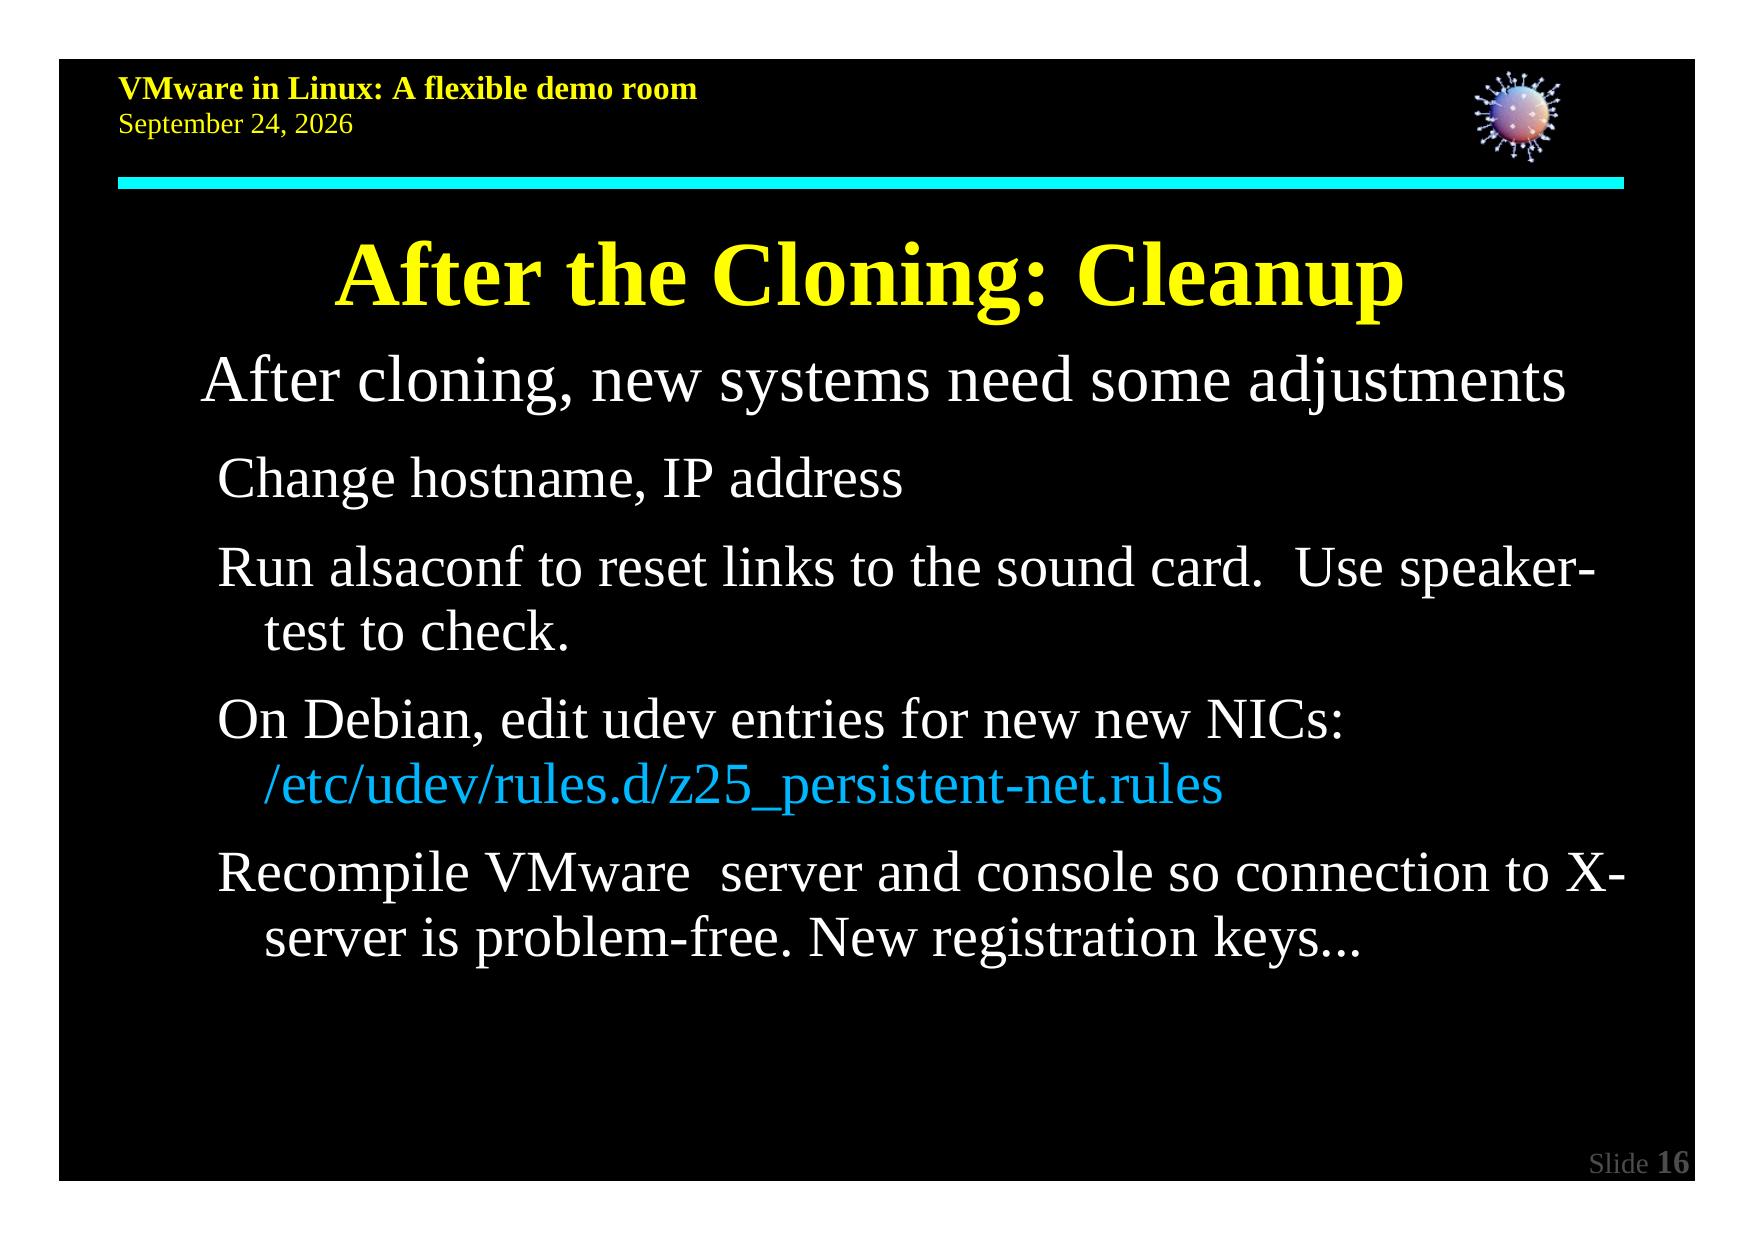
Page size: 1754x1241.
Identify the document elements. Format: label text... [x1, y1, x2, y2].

list After cloning, new systems need some adjustments Change hostname, IP address Run alsaconf to reset links to the sound card. Use speaker-test to check. On Debian, edit udev entries for new new NICs: /etc/udev/rules.d/z25_persistent-net.rules Recompile VMware server and console so connection to X-server is problem-free. New registration keys... [123, 342, 1630, 1155]
picture [1464, 63, 1569, 174]
title After the Cloning: Cleanup [118, 200, 1625, 349]
